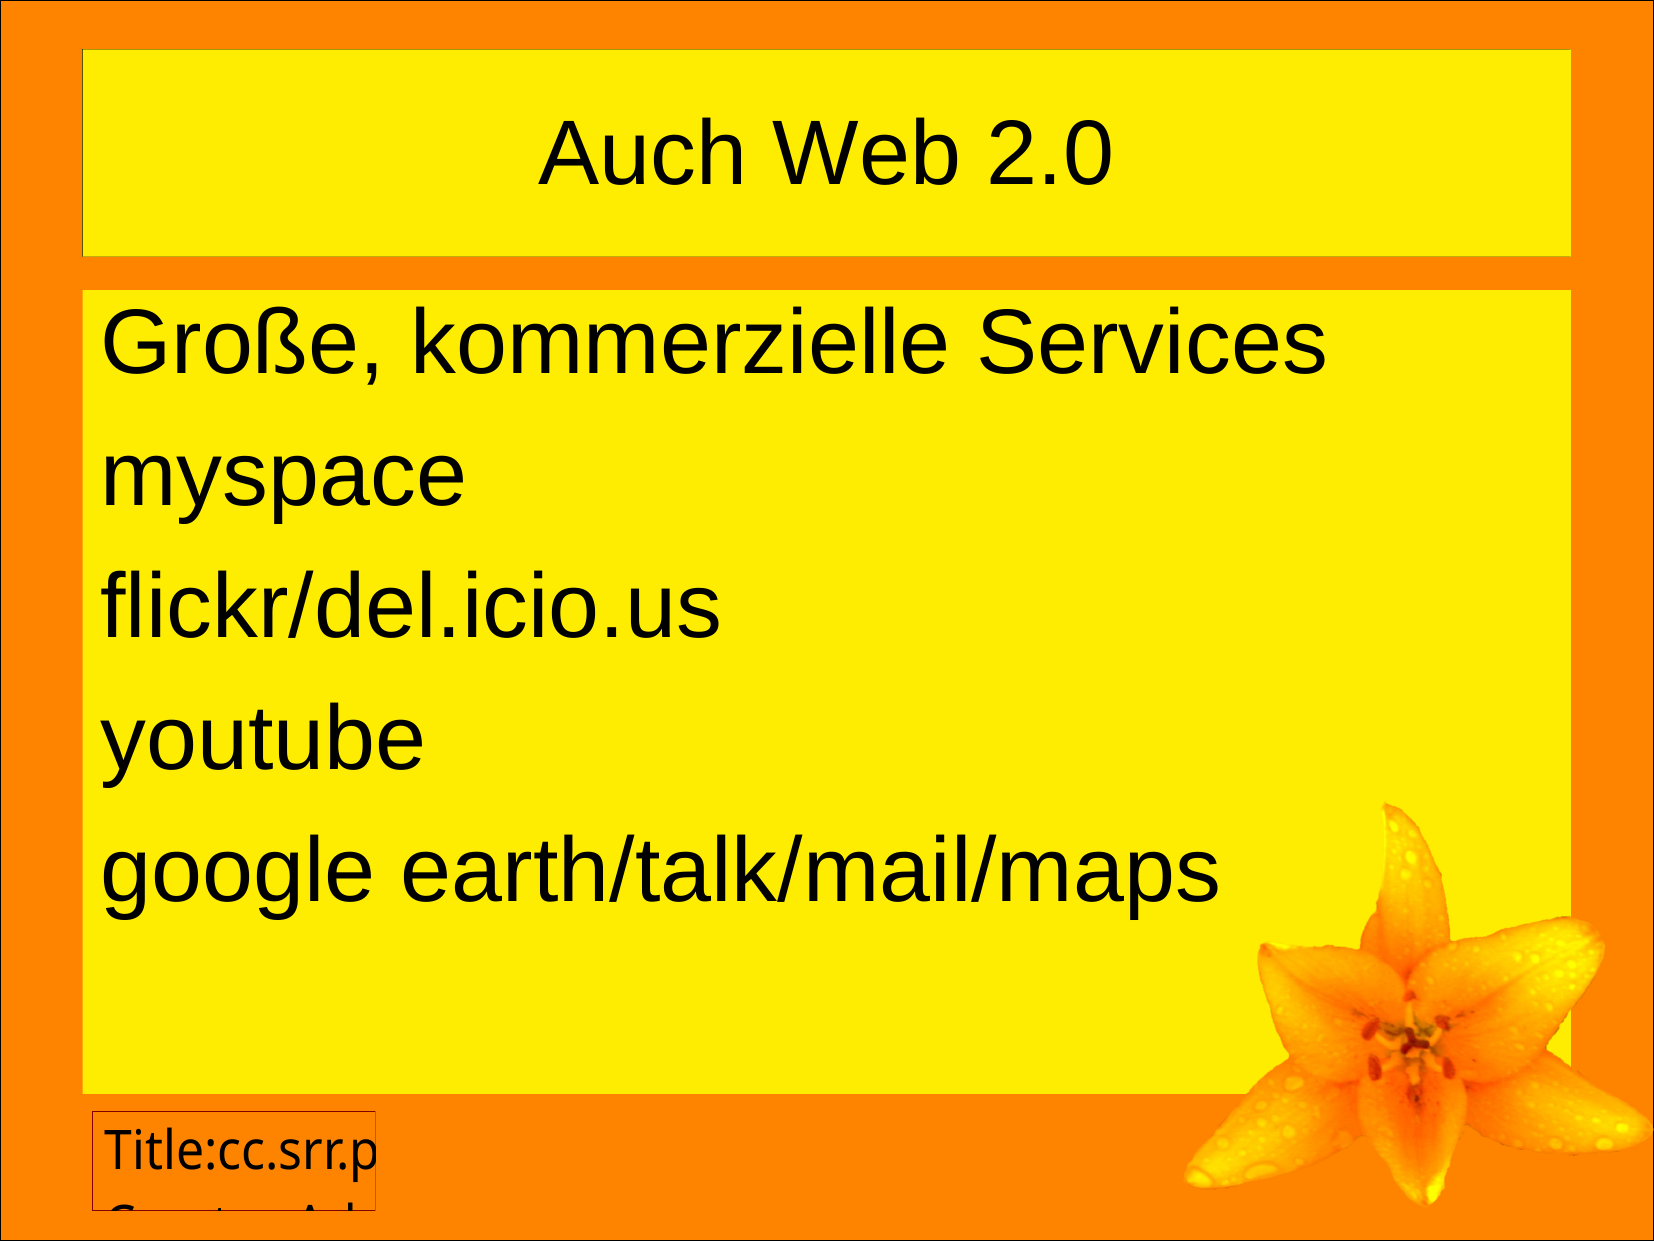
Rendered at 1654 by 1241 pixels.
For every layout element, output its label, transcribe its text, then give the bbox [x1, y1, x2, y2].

title Auch Web 2.0 [82, 49, 1571, 257]
picture [1181, 767, 1654, 1241]
picture [88, 1108, 376, 1211]
text_box [0, 0, 1654, 1241]
list Große, kommerzielle Services myspace flickr/del.icio.us youtube google earth/talk/mail/maps [82, 290, 1571, 1094]
